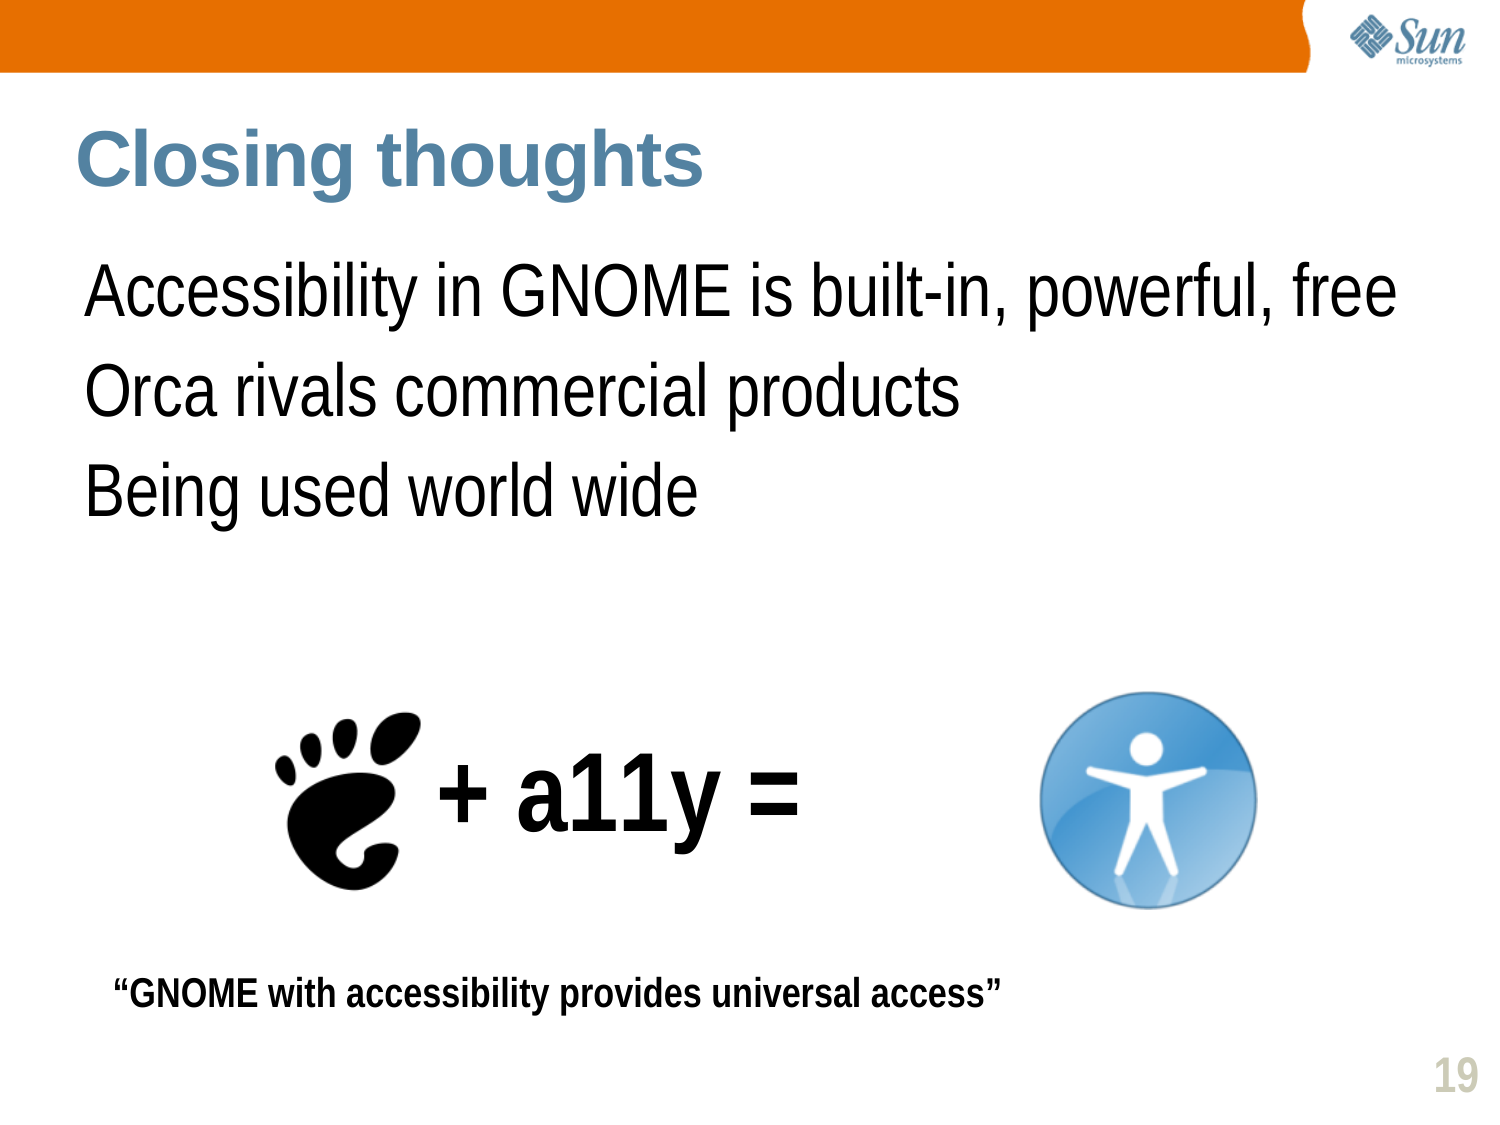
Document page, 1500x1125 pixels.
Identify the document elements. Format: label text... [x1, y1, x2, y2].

picture [0, 0, 1500, 75]
list Accessibility in GNOME is built-in, powerful, free Orca rivals commercial products Being used world wide [64, 257, 1463, 952]
text_box “GNOME with accessibility provides universal access” [112, 975, 1500, 1024]
text_box + a11y = [436, 743, 1010, 875]
picture [254, 708, 442, 896]
picture [1039, 691, 1258, 911]
title Closing thoughts [75, 122, 1438, 228]
